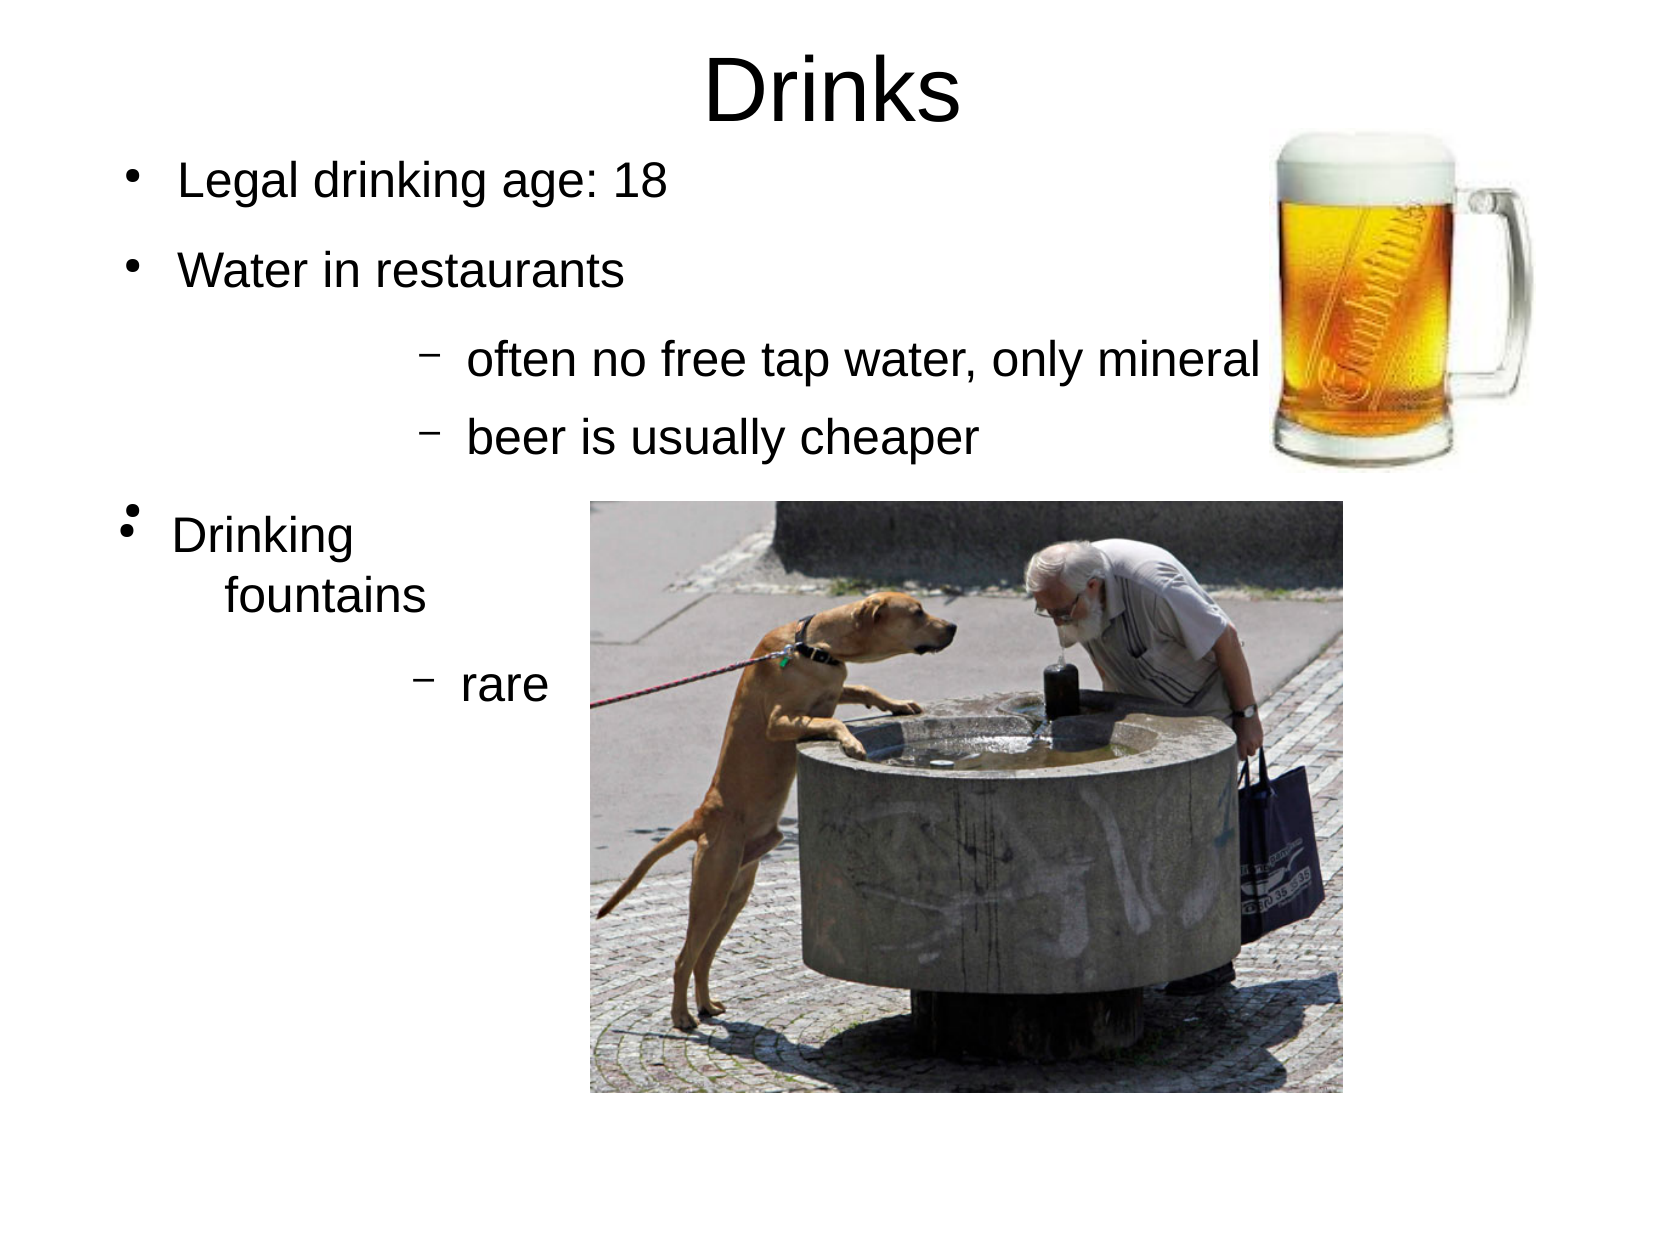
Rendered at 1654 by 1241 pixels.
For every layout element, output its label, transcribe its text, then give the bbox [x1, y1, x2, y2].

picture [590, 501, 1343, 1093]
list Drinking fountains rare [82, 501, 562, 773]
title Drinks [88, 29, 1577, 133]
list Legal drinking age: 18 Water in restaurants often no free tap water, only mineral water beer is usually cheaper [88, 147, 1453, 521]
picture [1269, 128, 1536, 473]
